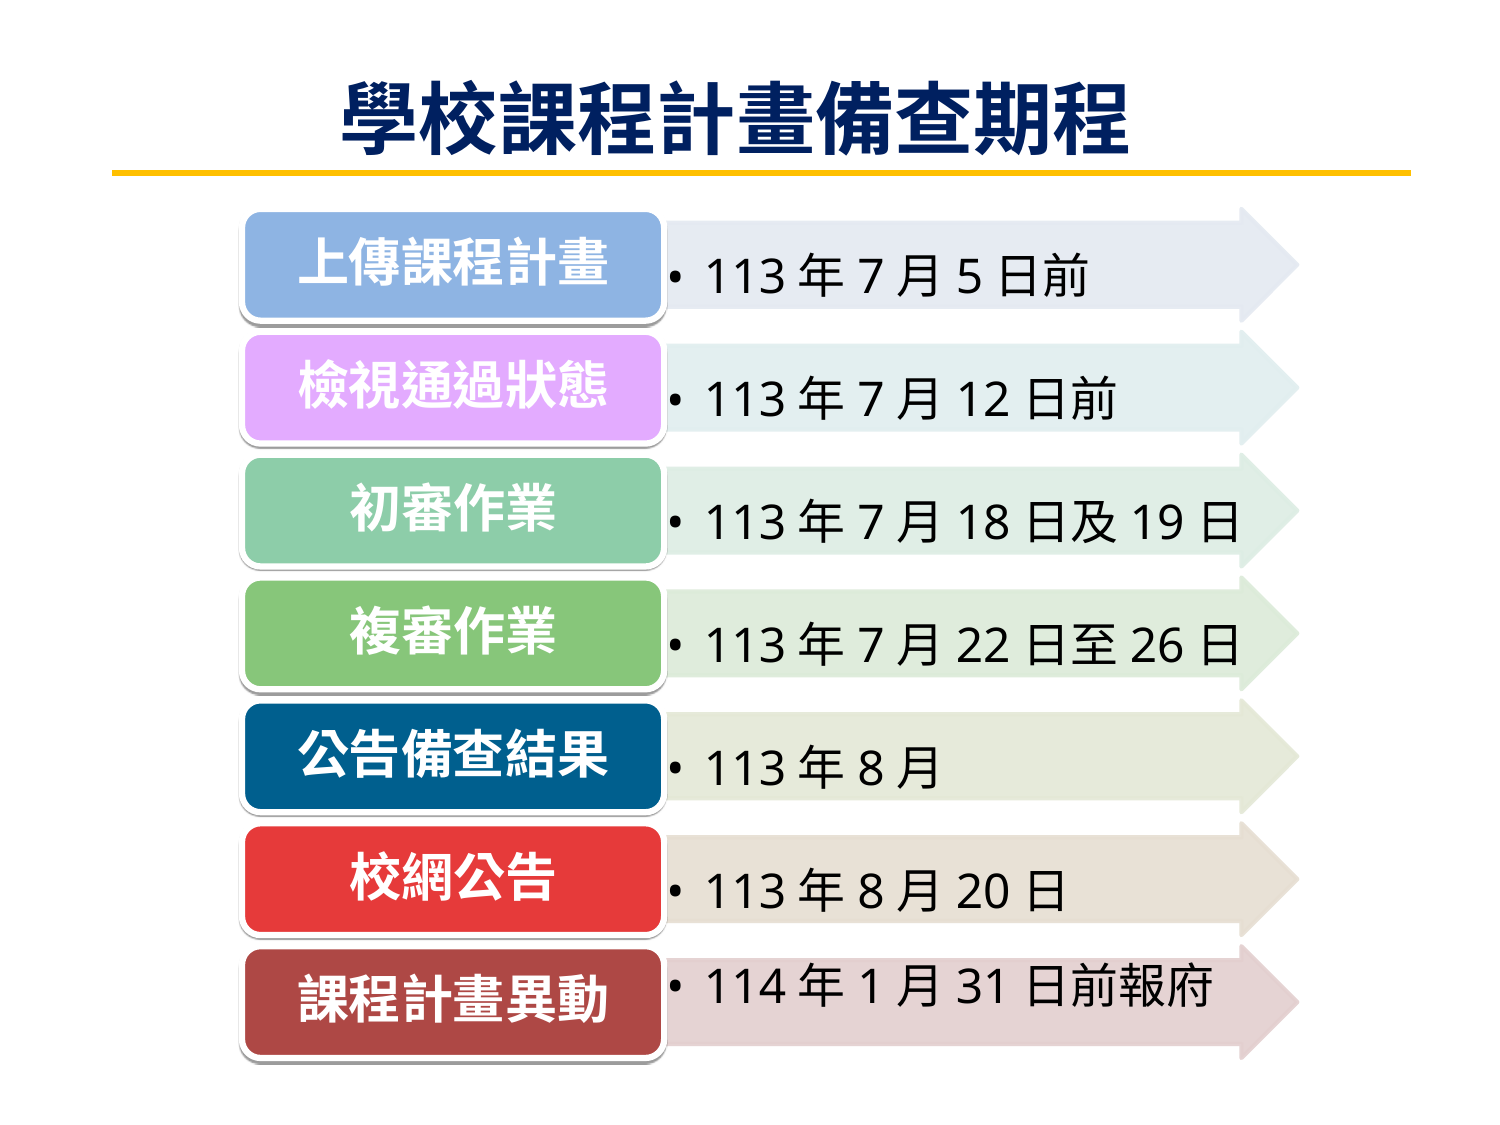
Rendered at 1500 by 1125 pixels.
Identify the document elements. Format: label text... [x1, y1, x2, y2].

text_box 114年1月31日前報府 [664, 946, 1298, 1058]
text_box 113年8月20日 [664, 823, 1298, 936]
text_box 113年7月22日至26日 [664, 577, 1298, 690]
text_box 113年7月12日前 [664, 331, 1298, 444]
text_box 檢視通過狀態 [242, 331, 665, 444]
text_box 公告備查結果 [242, 700, 665, 813]
text_box 113年8月 [664, 700, 1298, 813]
text_box 初審作業 [242, 454, 665, 567]
text_box 上傳課程計畫 [242, 208, 665, 321]
text_box 學校課程計畫備查期程 [324, 61, 1155, 173]
text_box 113年7月18日及19日 [664, 454, 1298, 567]
text_box 課程計畫異動 [242, 946, 665, 1058]
text_box 複審作業 [242, 577, 665, 690]
text_box 113年7月5日前 [664, 208, 1298, 321]
text_box 校網公告 [242, 823, 665, 936]
